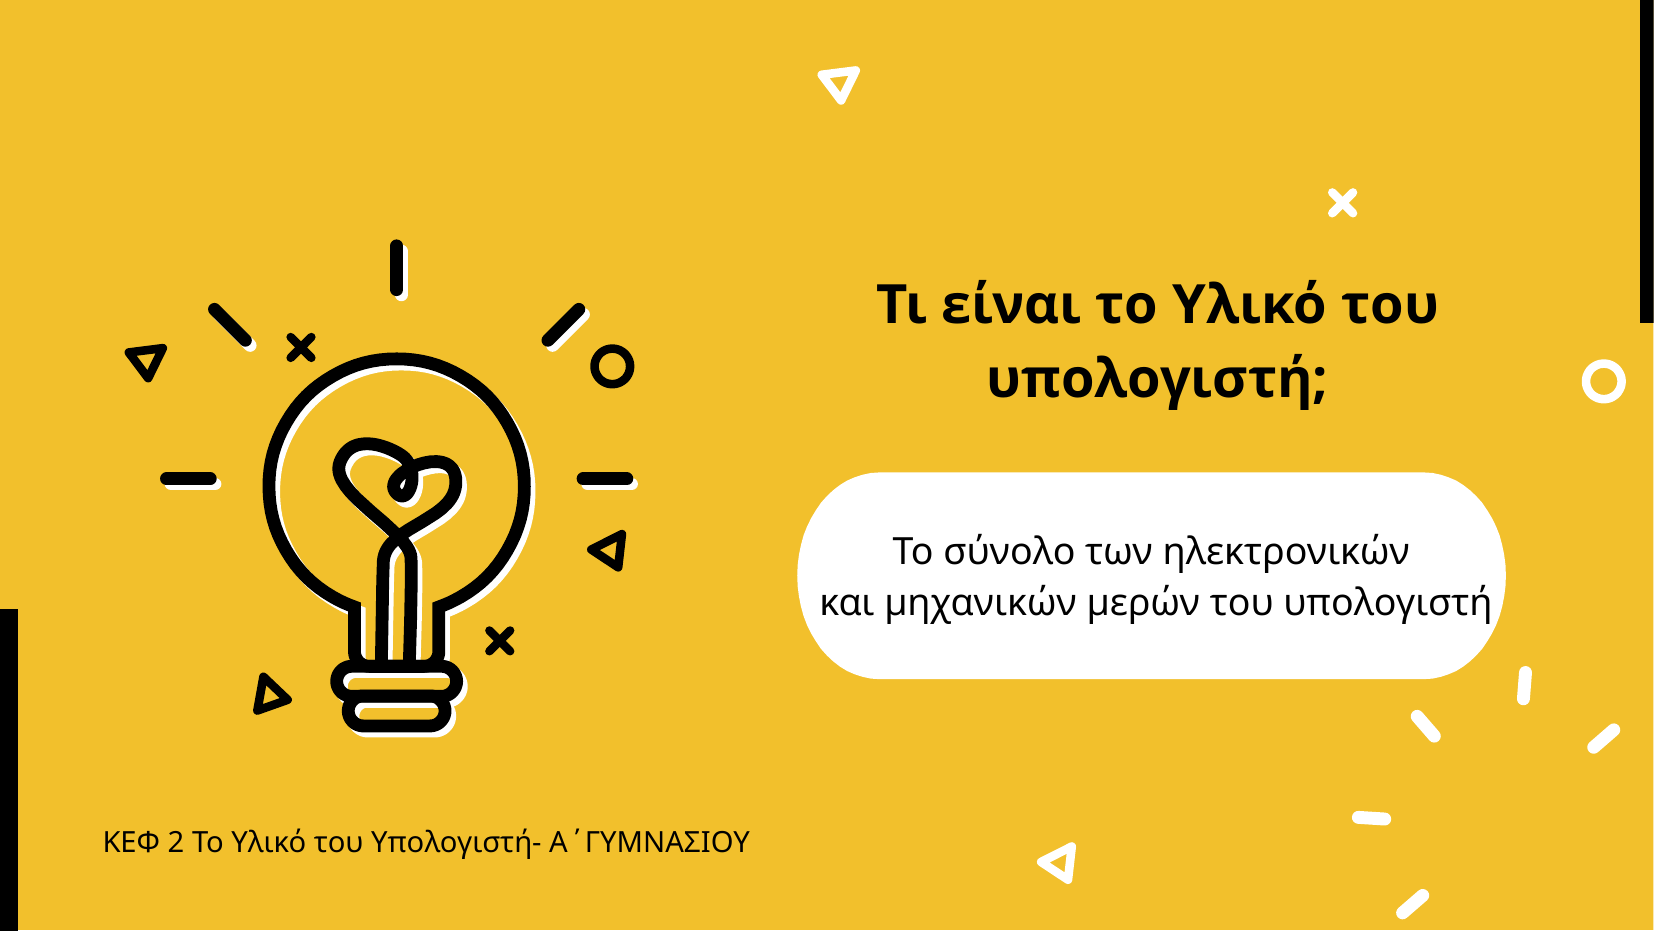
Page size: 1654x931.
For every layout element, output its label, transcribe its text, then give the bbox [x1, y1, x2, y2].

text_box ΚΕΦ 2 Το Υλικό του Υπολογιστή- Α΄ΓΥΜΝΑΣΙΟΥ [102, 800, 763, 881]
title Τι είναι το Υλικό του υπολογιστή; [839, 265, 1477, 414]
text_box Το σύνολο των ηλεκτρονικών και μηχανικών μερών του υπολογιστή [797, 472, 1506, 680]
